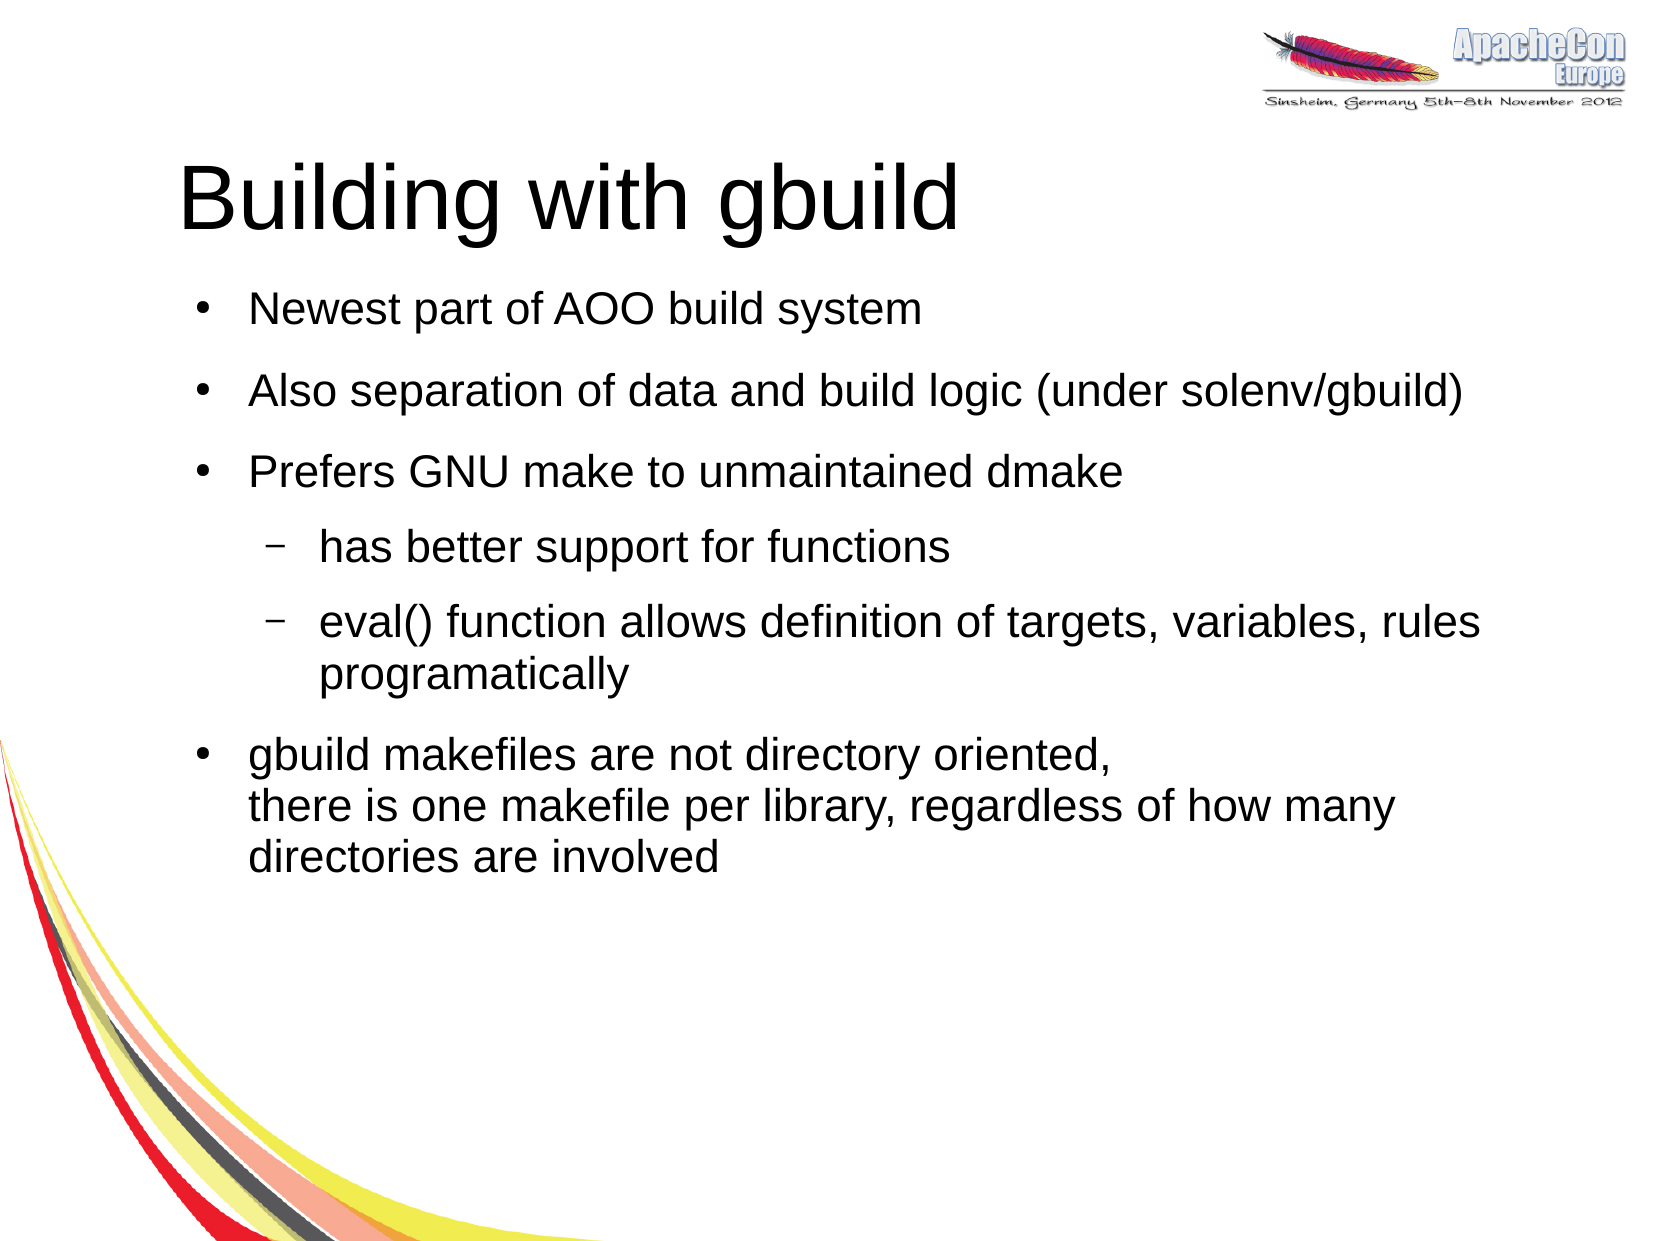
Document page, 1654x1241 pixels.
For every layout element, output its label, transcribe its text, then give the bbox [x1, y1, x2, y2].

title Building with gbuild [177, 141, 1536, 254]
picture [0, 0, 1654, 1241]
list Newest part of AOO build system Also separation of data and build logic (under solenv/gbuild) Prefers GNU make to unmaintained dmake has better support for functions eval() function allows definition of targets, variables, rules programatically gbuild makefiles are not directory oriented, there is one makefile per library, regardless of how many directories are involved [177, 283, 1536, 1004]
